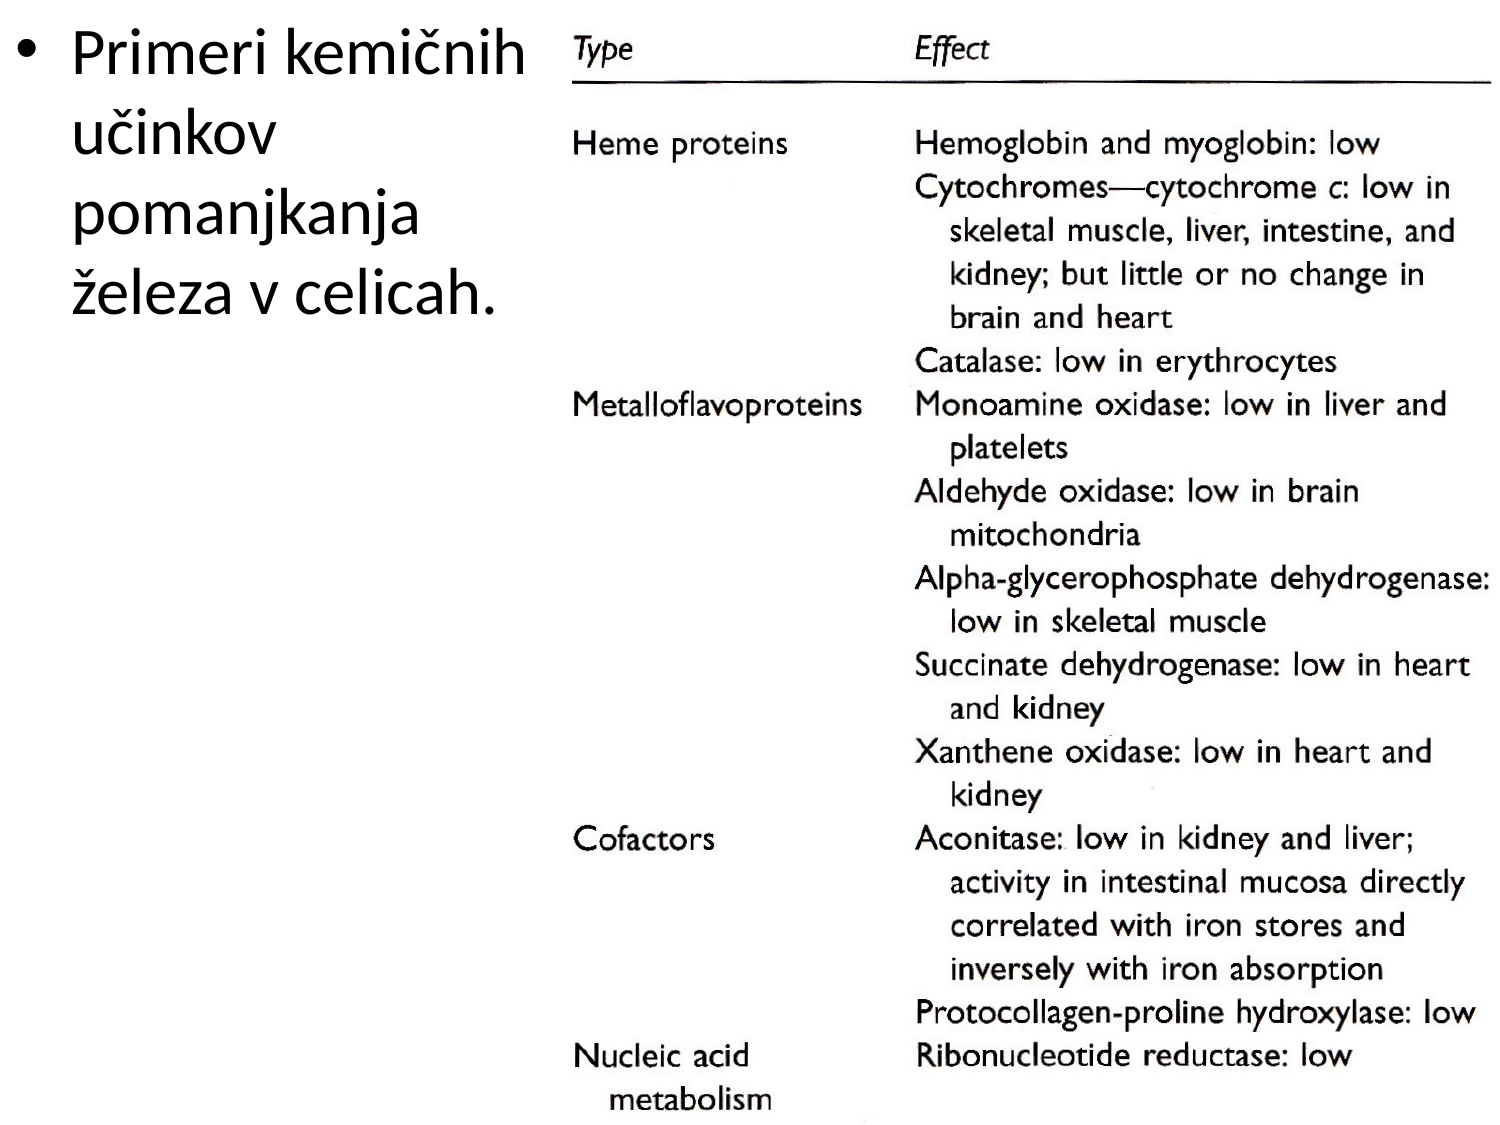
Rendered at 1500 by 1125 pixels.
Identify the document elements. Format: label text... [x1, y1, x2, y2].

list Primeri kemičnih učinkov pomanjkanja železa v celicah. [0, 0, 550, 743]
picture [572, 27, 1500, 1125]
